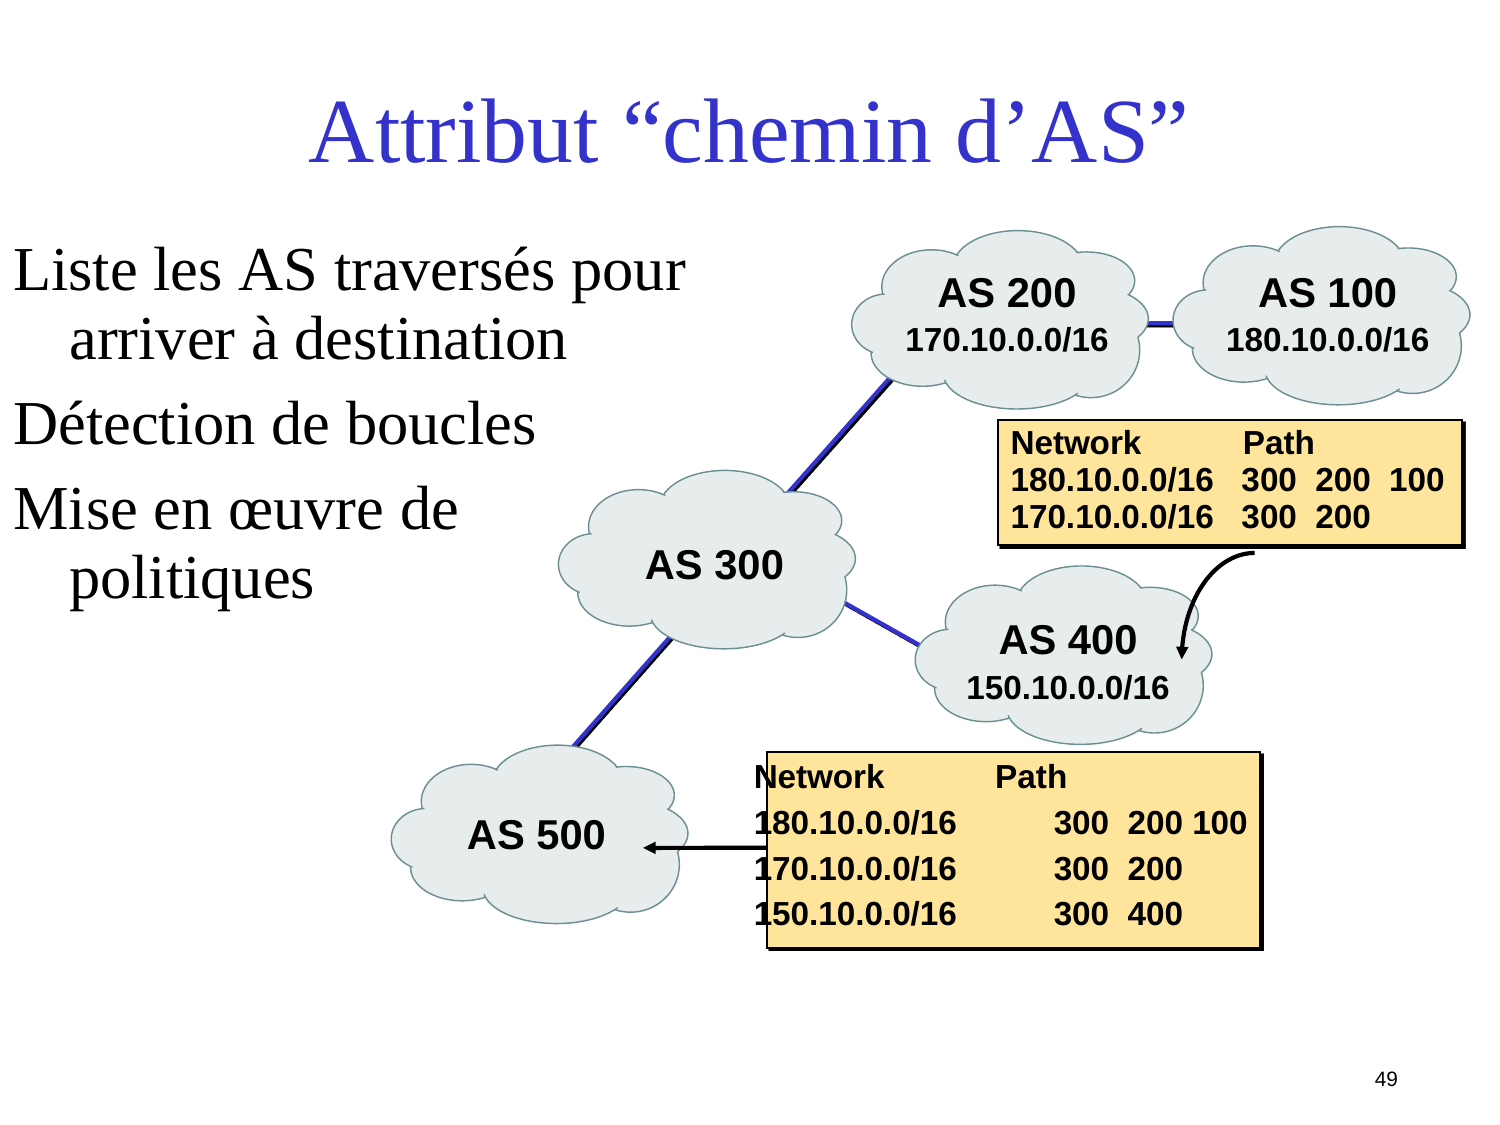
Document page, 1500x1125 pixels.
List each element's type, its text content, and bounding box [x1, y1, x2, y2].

text_box AS 500 [442, 811, 631, 858]
text_box Network Path 180.10.0.0/16 300 200 100 170.10.0.0/16 300 200 [998, 418, 1458, 542]
text_box AS 200 [891, 269, 1123, 317]
text_box [767, 752, 1260, 948]
text_box Liste les AS traversés pour arriver à destination Détection de boucles Mise en œuvre de politiques [0, 227, 783, 620]
picture [389, 743, 690, 925]
text_box Network Path 180.10.0.0/16 300 200 100 170.10.0.0/16 300 200 150.10.0.0/16 300 400 [753, 761, 1249, 933]
title Attribut “chemin d’AS” [112, 37, 1388, 225]
text_box AS 100 [1223, 269, 1433, 317]
picture [850, 229, 1150, 411]
picture [913, 564, 1214, 746]
text_box 180.10.0.0/16 [1208, 321, 1447, 359]
text_box 150.10.0.0/16 [949, 669, 1188, 707]
text_box AS 300 [623, 541, 806, 588]
text_box AS 400 [962, 617, 1175, 664]
picture [1171, 225, 1472, 407]
picture [557, 469, 857, 651]
text_box [998, 420, 1463, 546]
text_box 170.10.0.0/16 [887, 321, 1127, 359]
